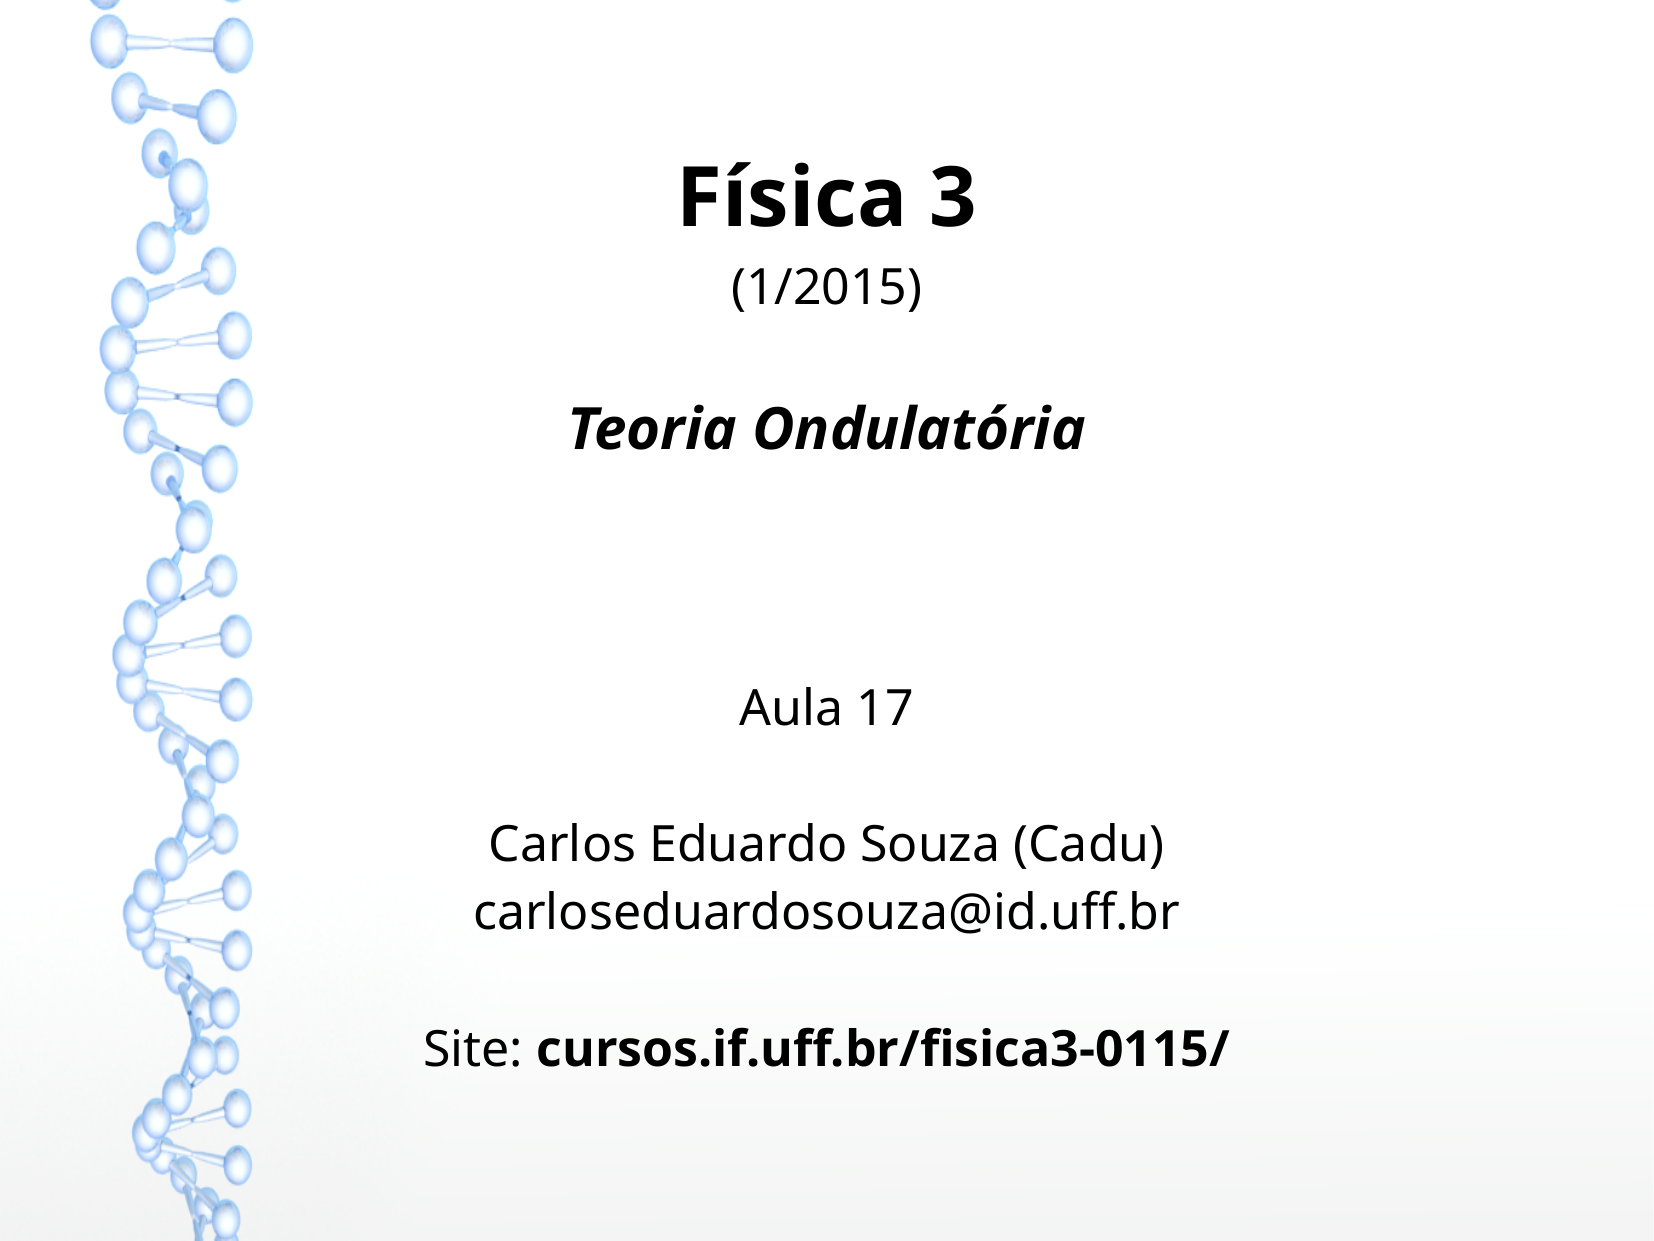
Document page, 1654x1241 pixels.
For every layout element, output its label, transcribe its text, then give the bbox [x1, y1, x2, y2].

picture [0, 0, 1654, 1241]
text_box Física 3 (1/2015) Teoria Ondulatória Aula 17 Carlos Eduardo Souza (Cadu) carloseduardosouza@id.uff.br Site: cursos.if.uff.br/fisica3-0115/ [218, 130, 1436, 1024]
